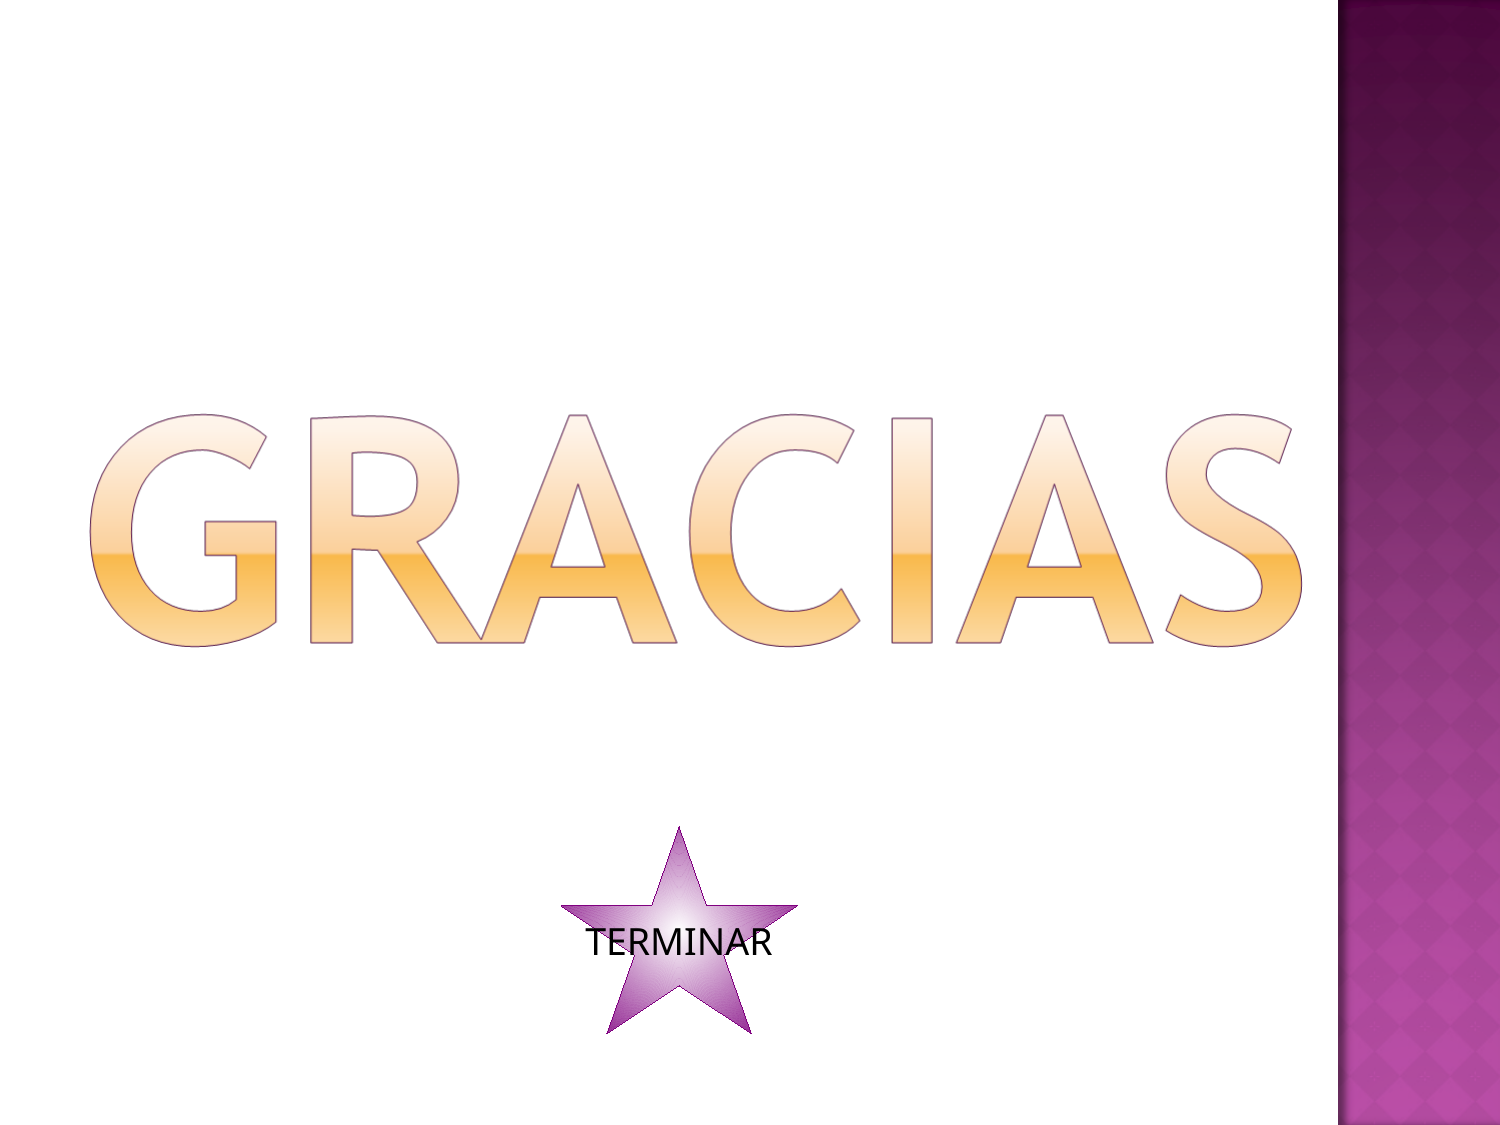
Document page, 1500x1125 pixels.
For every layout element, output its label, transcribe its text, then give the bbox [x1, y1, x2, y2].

picture [0, 0, 1500, 1125]
text_box TERMINAR [561, 826, 798, 1034]
